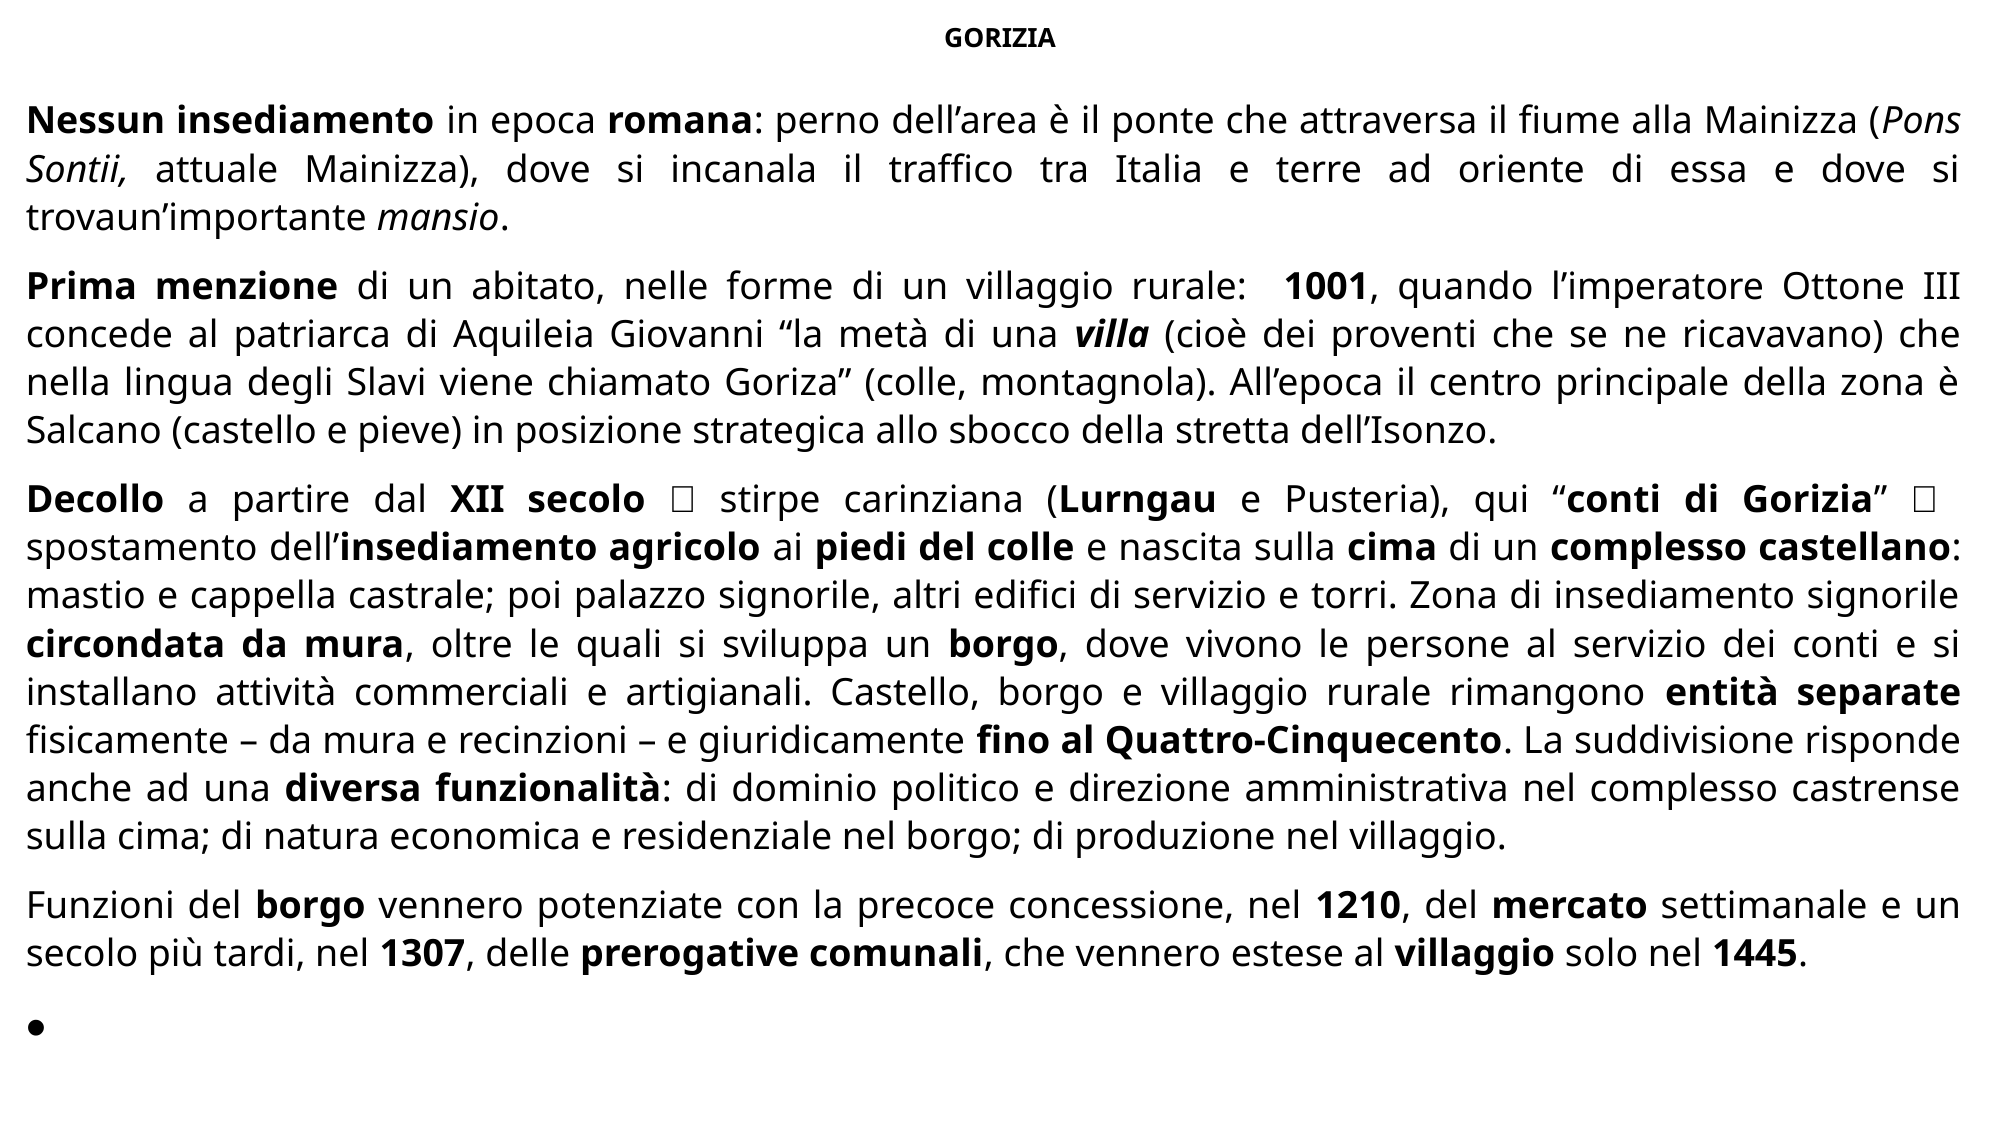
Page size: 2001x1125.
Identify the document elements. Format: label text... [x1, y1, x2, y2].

list Nessun insediamento in epoca romana: perno dell’area è il ponte che attraversa il fiume alla Mainizza (Pons Sontii, attuale Mainizza), dove si incanala il traffico tra Italia e terre ad oriente di essa e dove si trovaun’importante mansio. Prima menzione di un abitato, nelle forme di un villaggio rurale: 1001, quando l’imperatore Ottone III concede al patriarca di Aquileia Giovanni “la metà di una villa (cioè dei proventi che se ne ricavavano) che nella lingua degli Slavi viene chiamato Goriza” (colle, montagnola). All’epoca il centro principale della zona è Salcano (castello e pieve) in posizione strategica allo sbocco della stretta dell’Isonzo. Decollo a partire dal XII secolo  stirpe carinziana (Lurngau e Pusteria), qui “conti di Gorizia”  spostamento dell’insediamento agricolo ai piedi del colle e nascita sulla cima di un complesso castellano: mastio e cappella castrale; poi palazzo signorile, altri edifici di servizio e torri. Zona di insediamento signorile circondata da mura, oltre le quali si sviluppa un borgo, dove vivono le persone al servizio dei conti e si installano attività commerciali e artigianali. Castello, borgo e villaggio rurale rimangono entità separate fisicamente – da mura e recinzioni – e giuridicamente fino al Quattro-Cinquecento. La suddivisione risponde anche ad una diversa funzionalità: di dominio politico e direzione amministrativa nel complesso castrense sulla cima; di natura economica e residenziale nel borgo; di produzione nel villaggio. Funzioni del borgo vennero potenziate con la precoce concessione, nel 1210, del mercato settimanale e un secolo più tardi, nel 1307, delle prerogative comunali, che vennero estese al villaggio solo nel 1445. [10, 85, 1977, 1125]
title GORIZIA [137, 17, 1863, 61]
